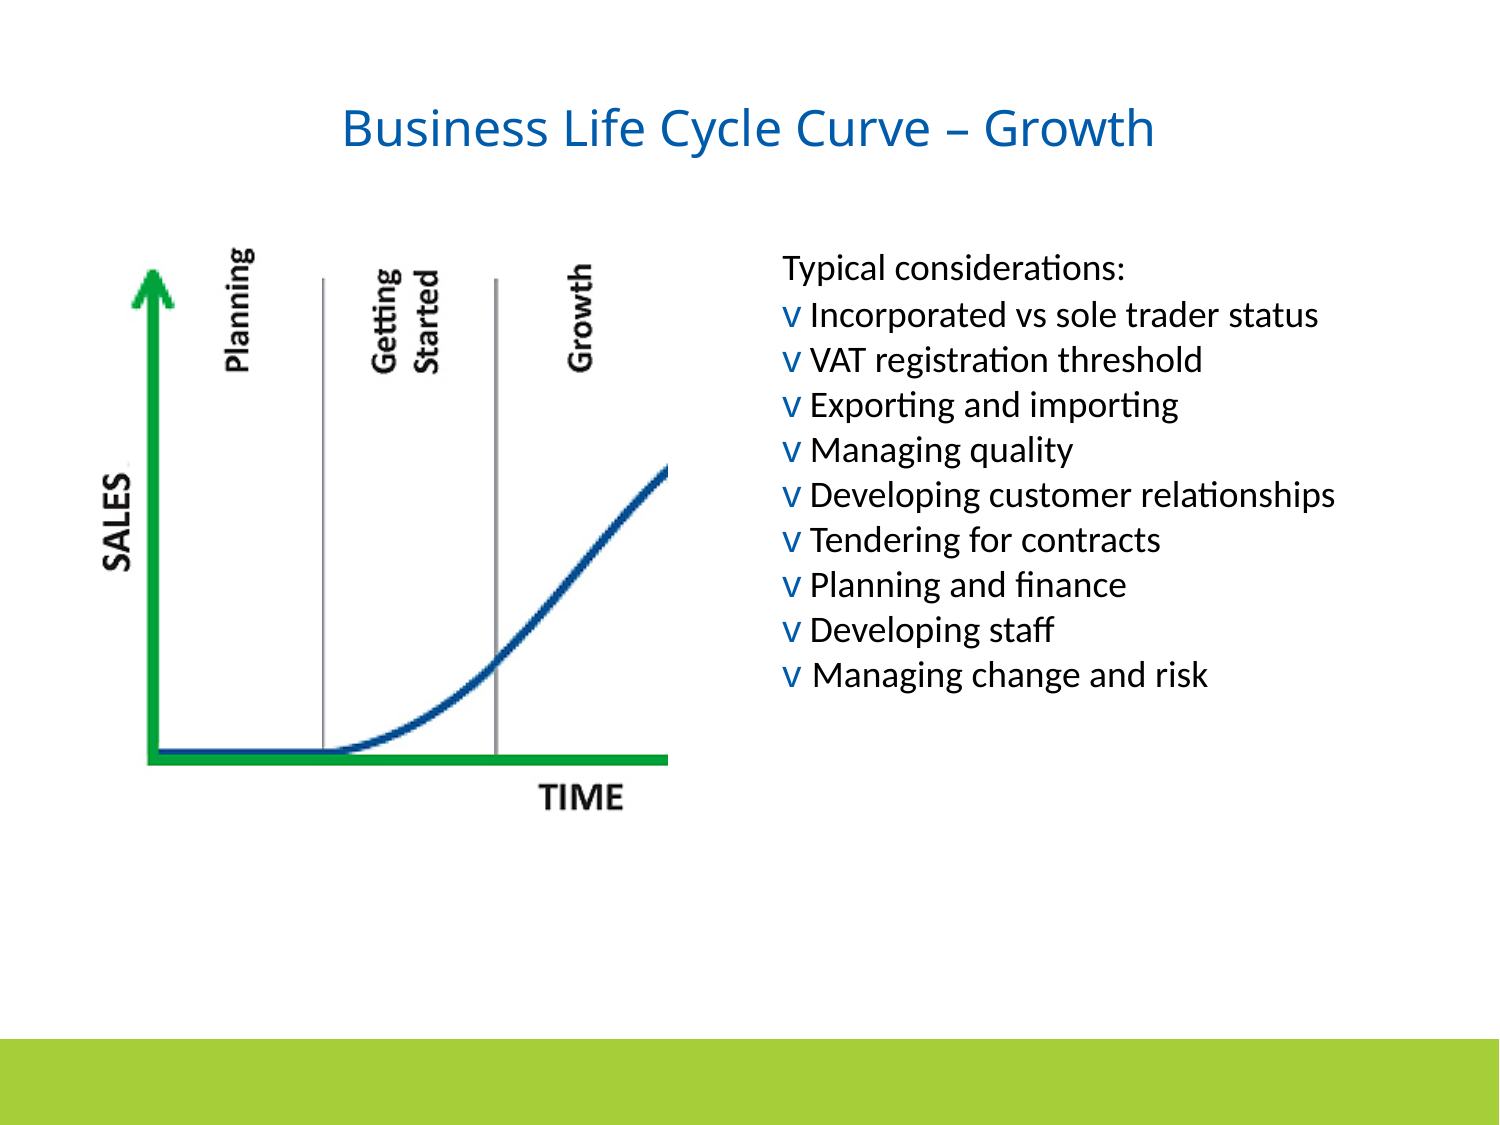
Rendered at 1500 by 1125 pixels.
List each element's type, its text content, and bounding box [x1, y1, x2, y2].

text_box Business Life Cycle Curve – Growth [117, 88, 1382, 178]
text_box [0, 1039, 1499, 1125]
picture [89, 235, 668, 827]
text_box Typical considerations: v Incorporated vs sole trader status v VAT registration threshold v Exporting and importing v Managing quality v Developing customer relationships v Tendering for contracts v Planning and finance v Developing staff v Managing change and risk [767, 235, 1382, 886]
